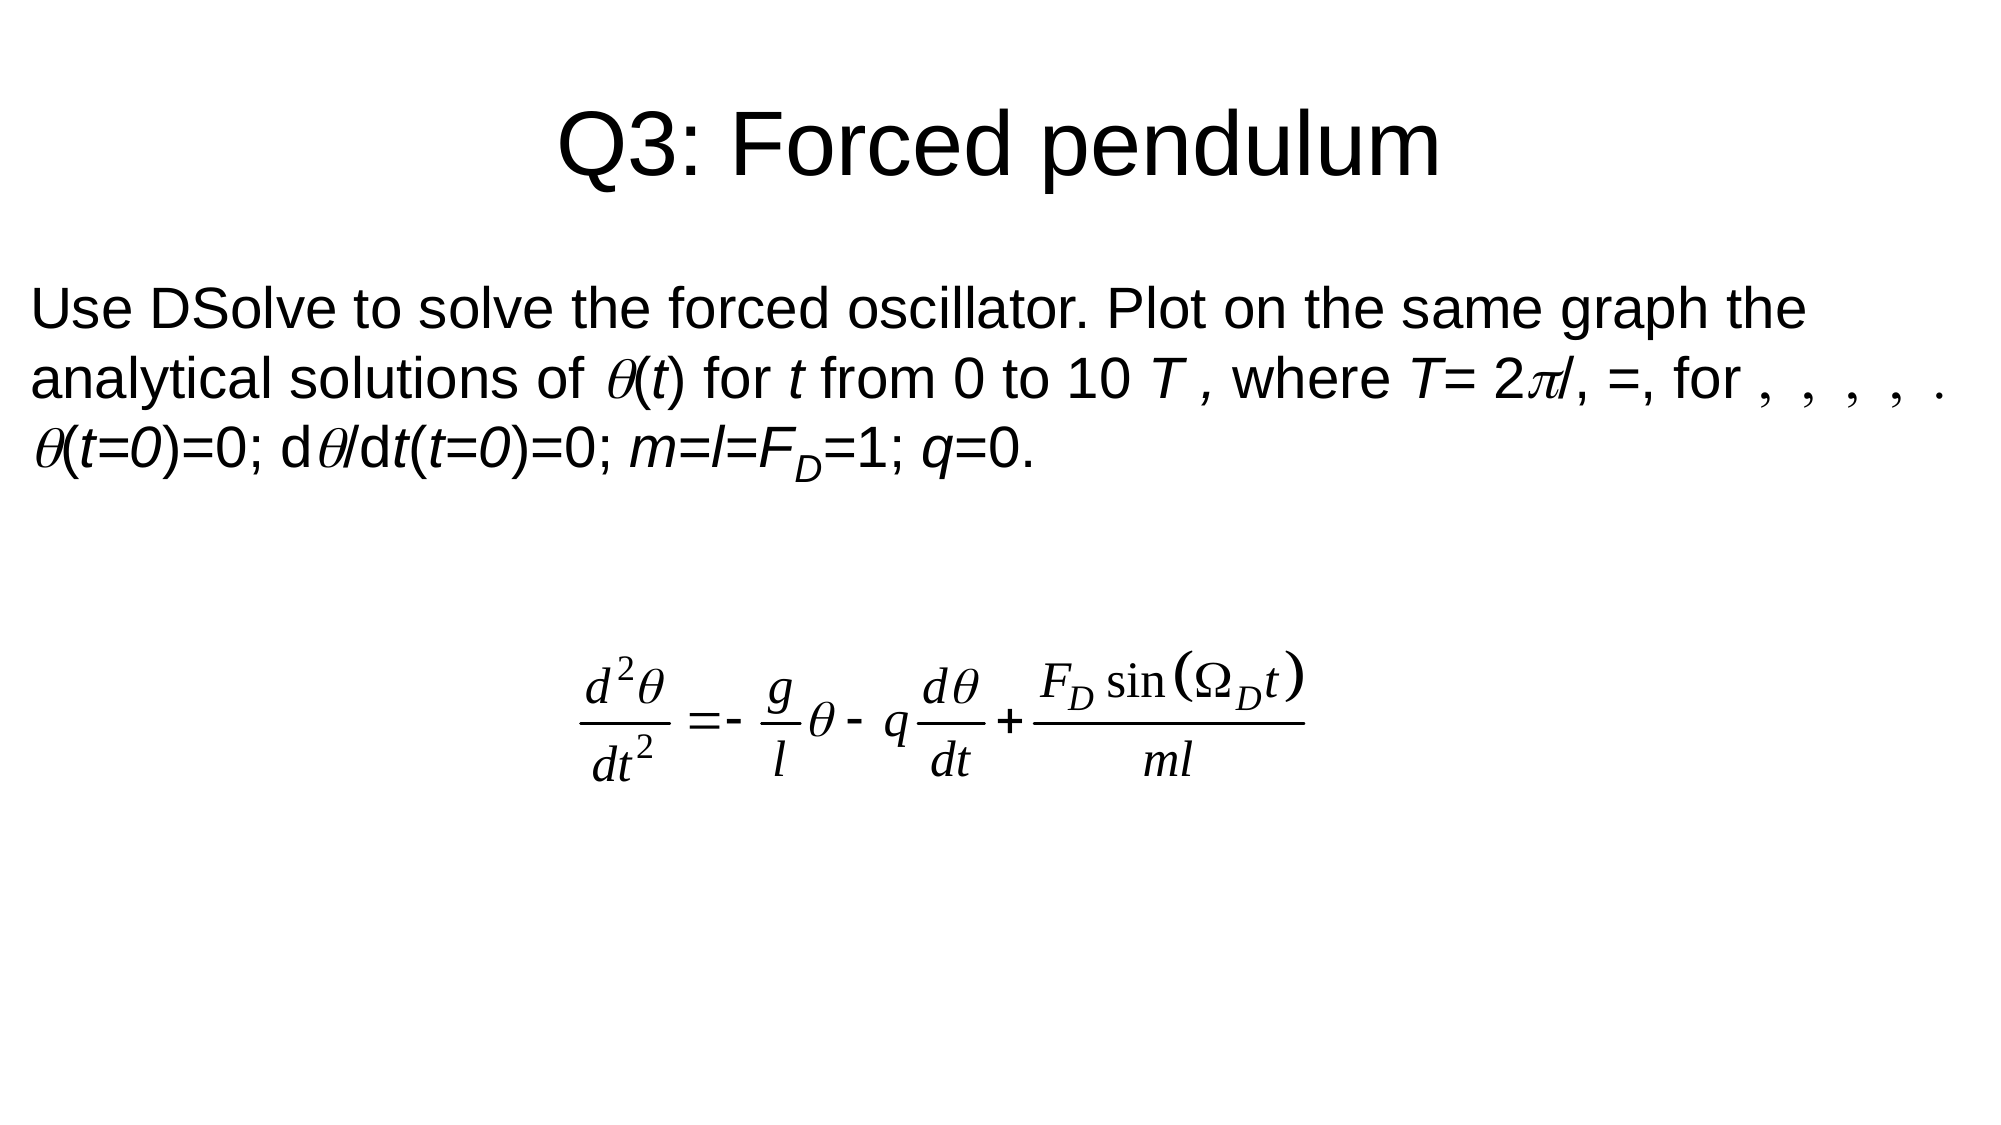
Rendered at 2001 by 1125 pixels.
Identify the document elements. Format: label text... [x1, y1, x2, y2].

list Use DSolve to solve the forced oscillator. Plot on the same graph the analytical solutions of q(t) for t from 0 to 10 T , where T= 2p/, =, for , , , , . q(t=0)=0; dq/dt(t=0)=0; m=l=FD=1; q=0. [30, 270, 1981, 1096]
title Q3: Forced pendulum [99, 44, 1900, 233]
chart [570, 638, 1318, 793]
